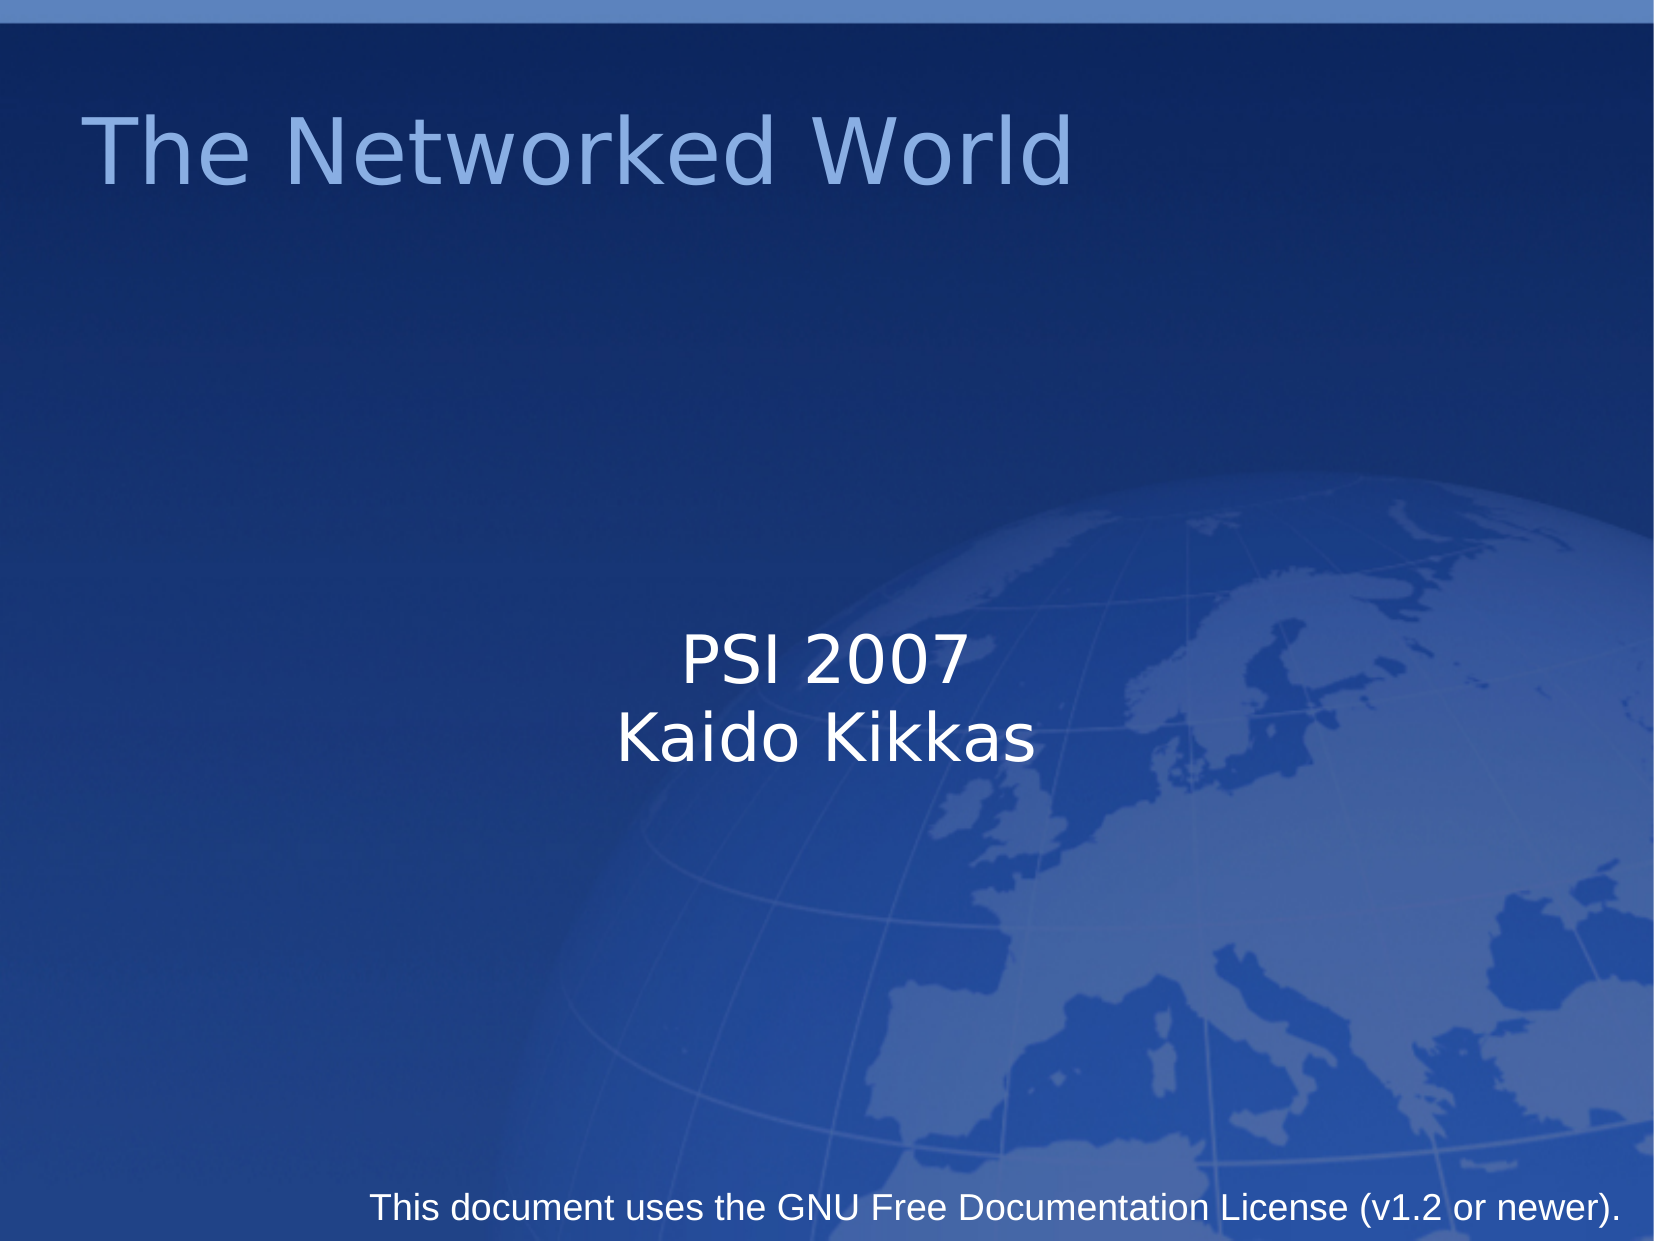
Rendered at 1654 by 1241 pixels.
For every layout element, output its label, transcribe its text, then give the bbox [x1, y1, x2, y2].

text_box This document uses the GNU Free Documentation License (v1.2 or newer). [354, 1178, 1639, 1241]
subtitle PSI 2007 Kaido Kikkas [82, 297, 1571, 1102]
picture [0, 0, 1654, 1241]
title The Networked World [82, 56, 1571, 250]
